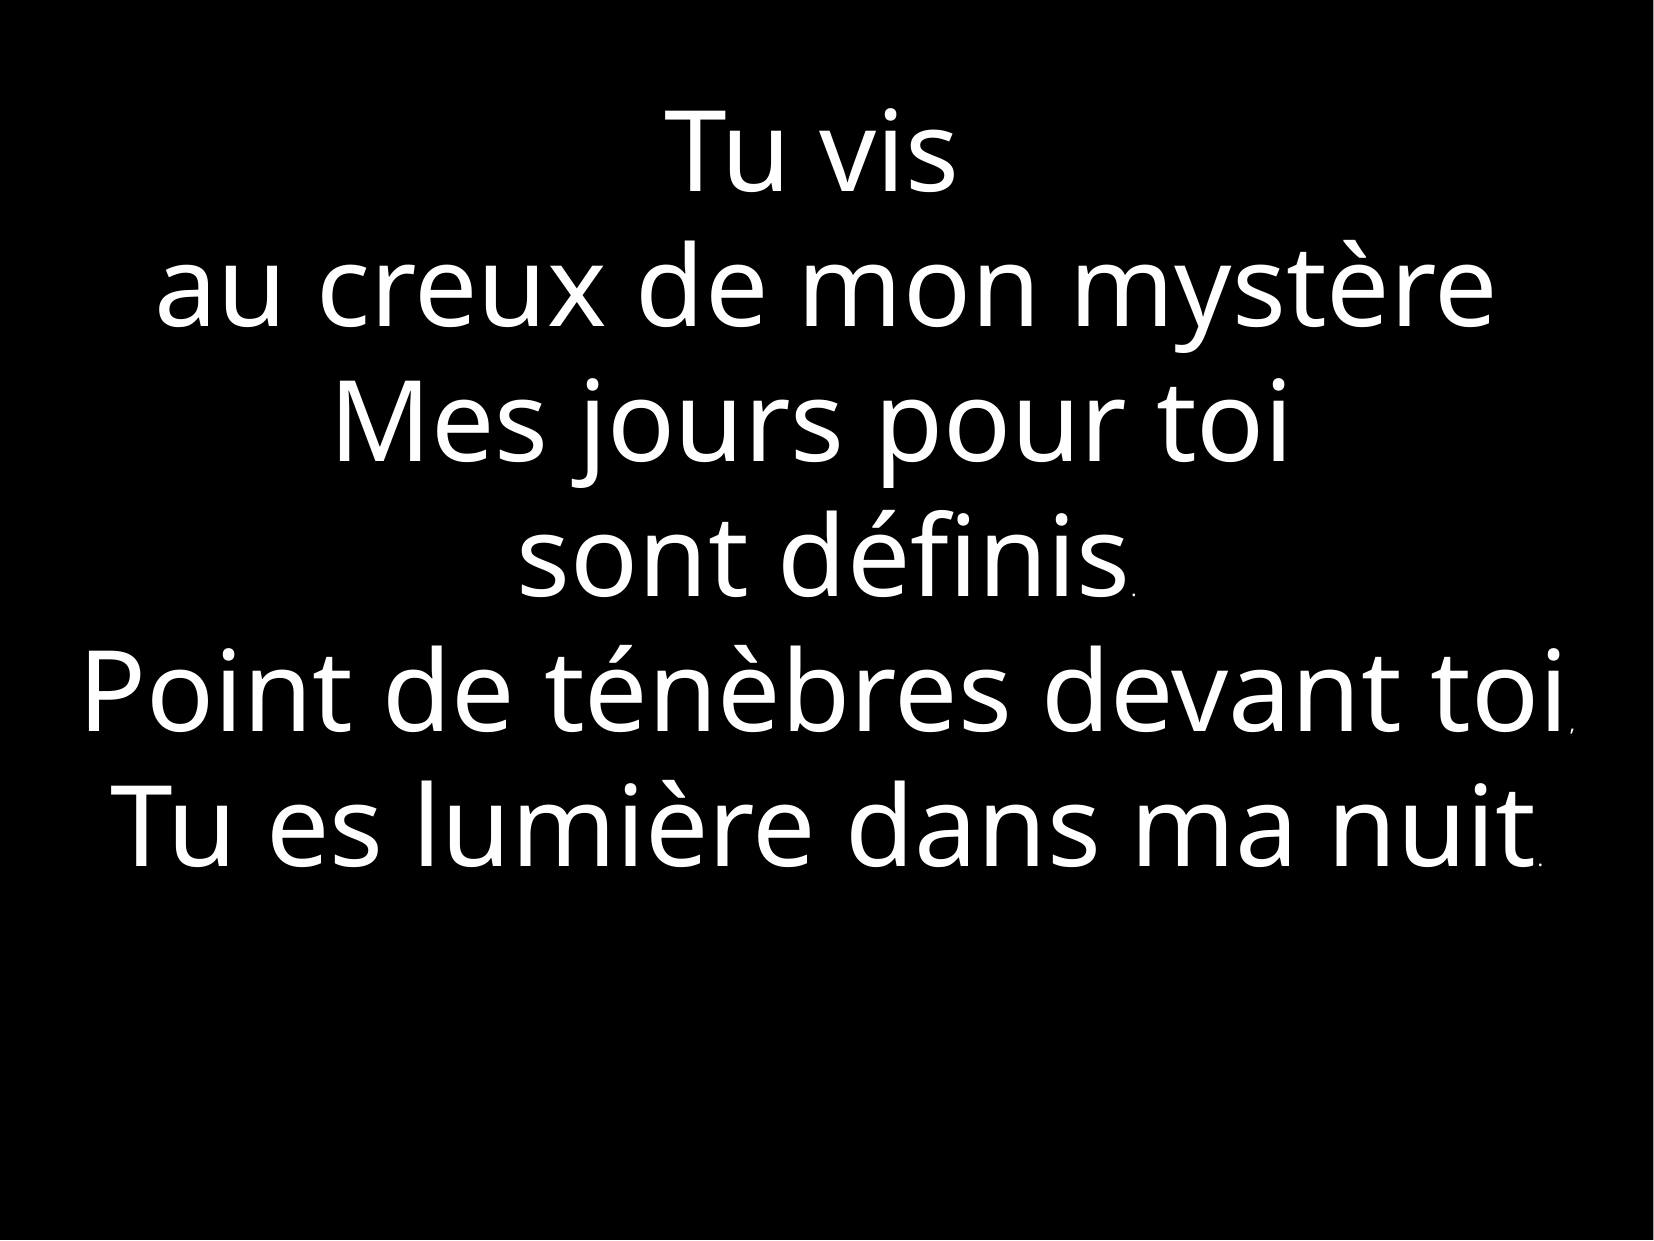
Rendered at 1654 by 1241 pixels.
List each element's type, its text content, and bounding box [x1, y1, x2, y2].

text_box Tu vis au creux de mon mystère Mes jours pour toi sont définis. Point de ténèbres devant toi, Tu es lumière dans ma nuit. [0, 12, 1654, 651]
